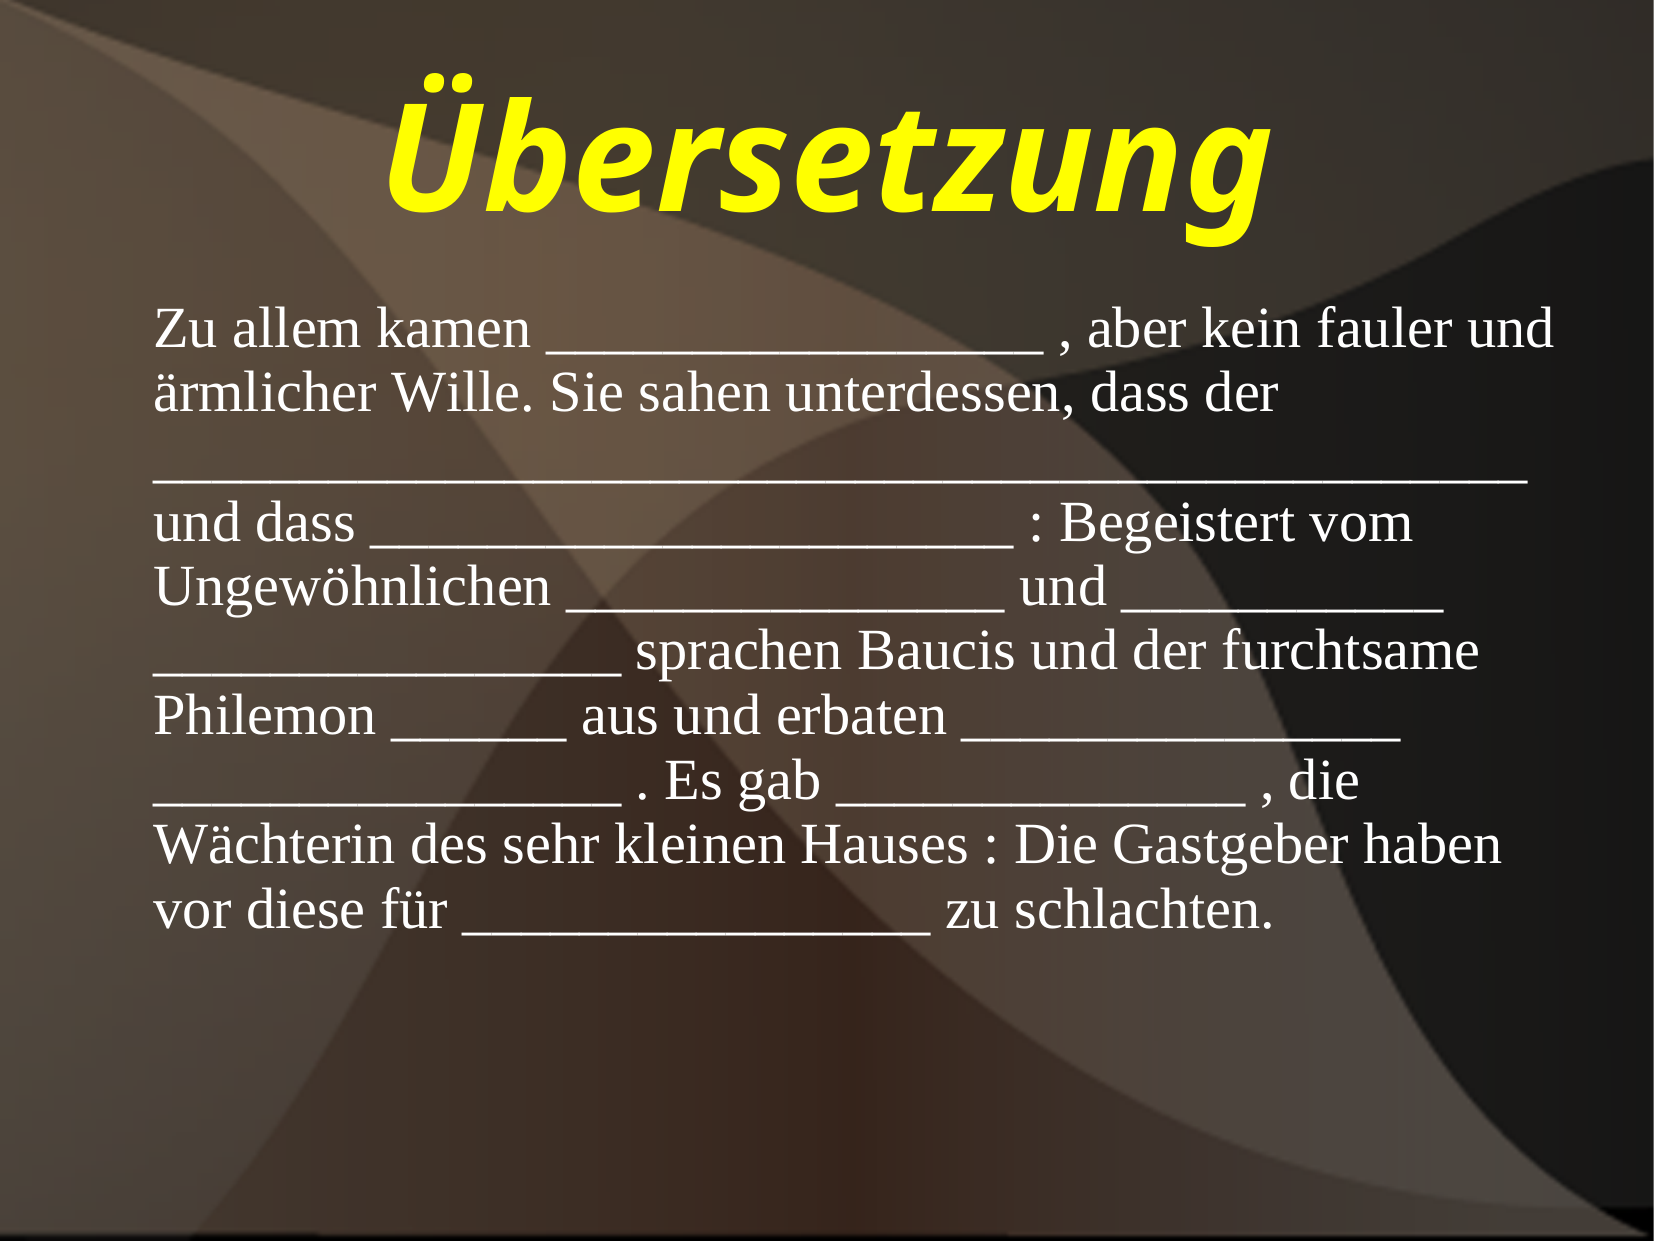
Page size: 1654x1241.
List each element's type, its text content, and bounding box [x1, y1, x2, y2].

list Zu allem kamen _________________ , aber kein fauler und ärmlicher Wille. Sie sahen unterdessen, dass der _______________________________________________ und dass ______________________ : Begeistert vom Ungewöhnlichen _______________ und ___________ ________________ sprachen Baucis und der furchtsame Philemon ______ aus und erbaten _______________ ________________ . Es gab ______________ , die Wächterin des sehr kleinen Hauses : Die Gastgeber haben vor diese für ________________ zu schlachten. [82, 295, 1571, 1114]
picture [0, 0, 1654, 1241]
title Übersetzung [82, 49, 1571, 257]
